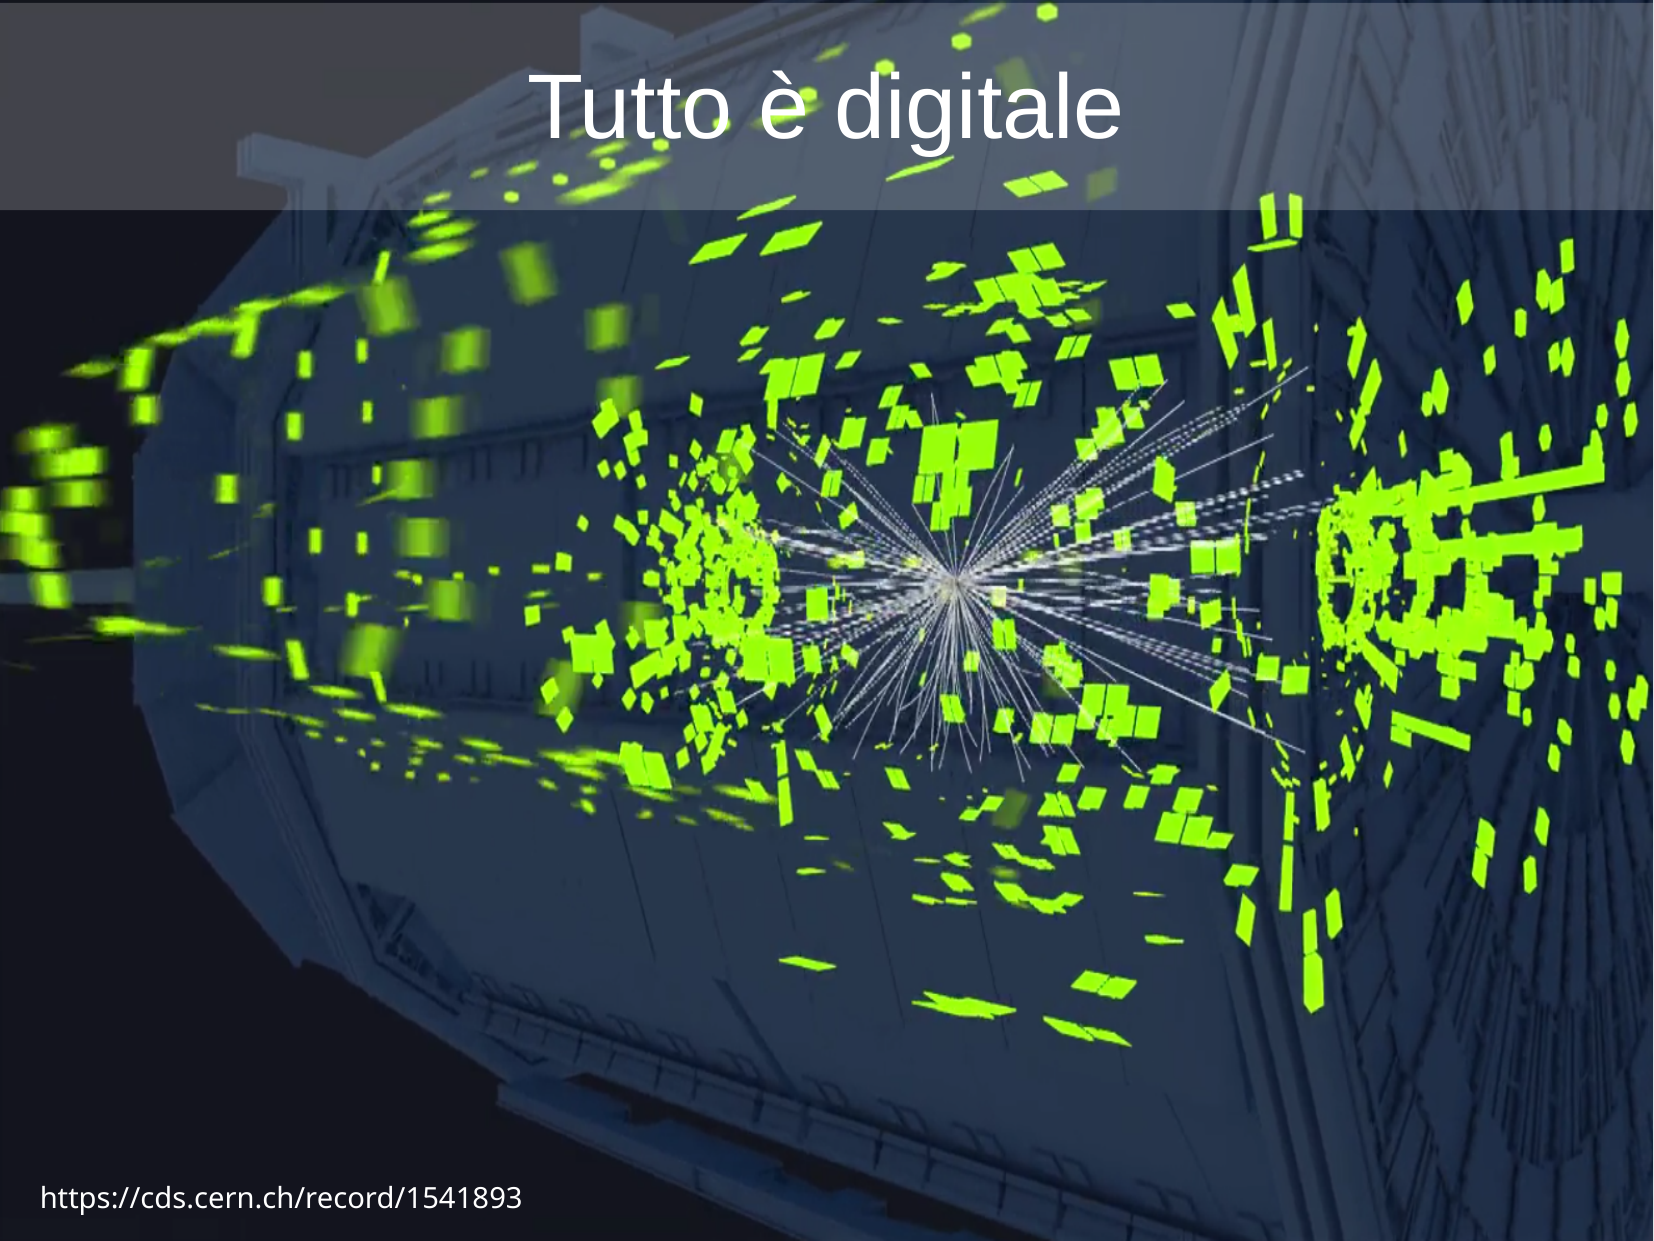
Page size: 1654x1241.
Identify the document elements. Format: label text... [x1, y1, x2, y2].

title Tutto è digitale [0, 2, 1653, 211]
text_box https://cds.cern.ch/record/1541893 [25, 1170, 526, 1219]
picture [0, 0, 1654, 1241]
text_box [82, 255, 1571, 1156]
